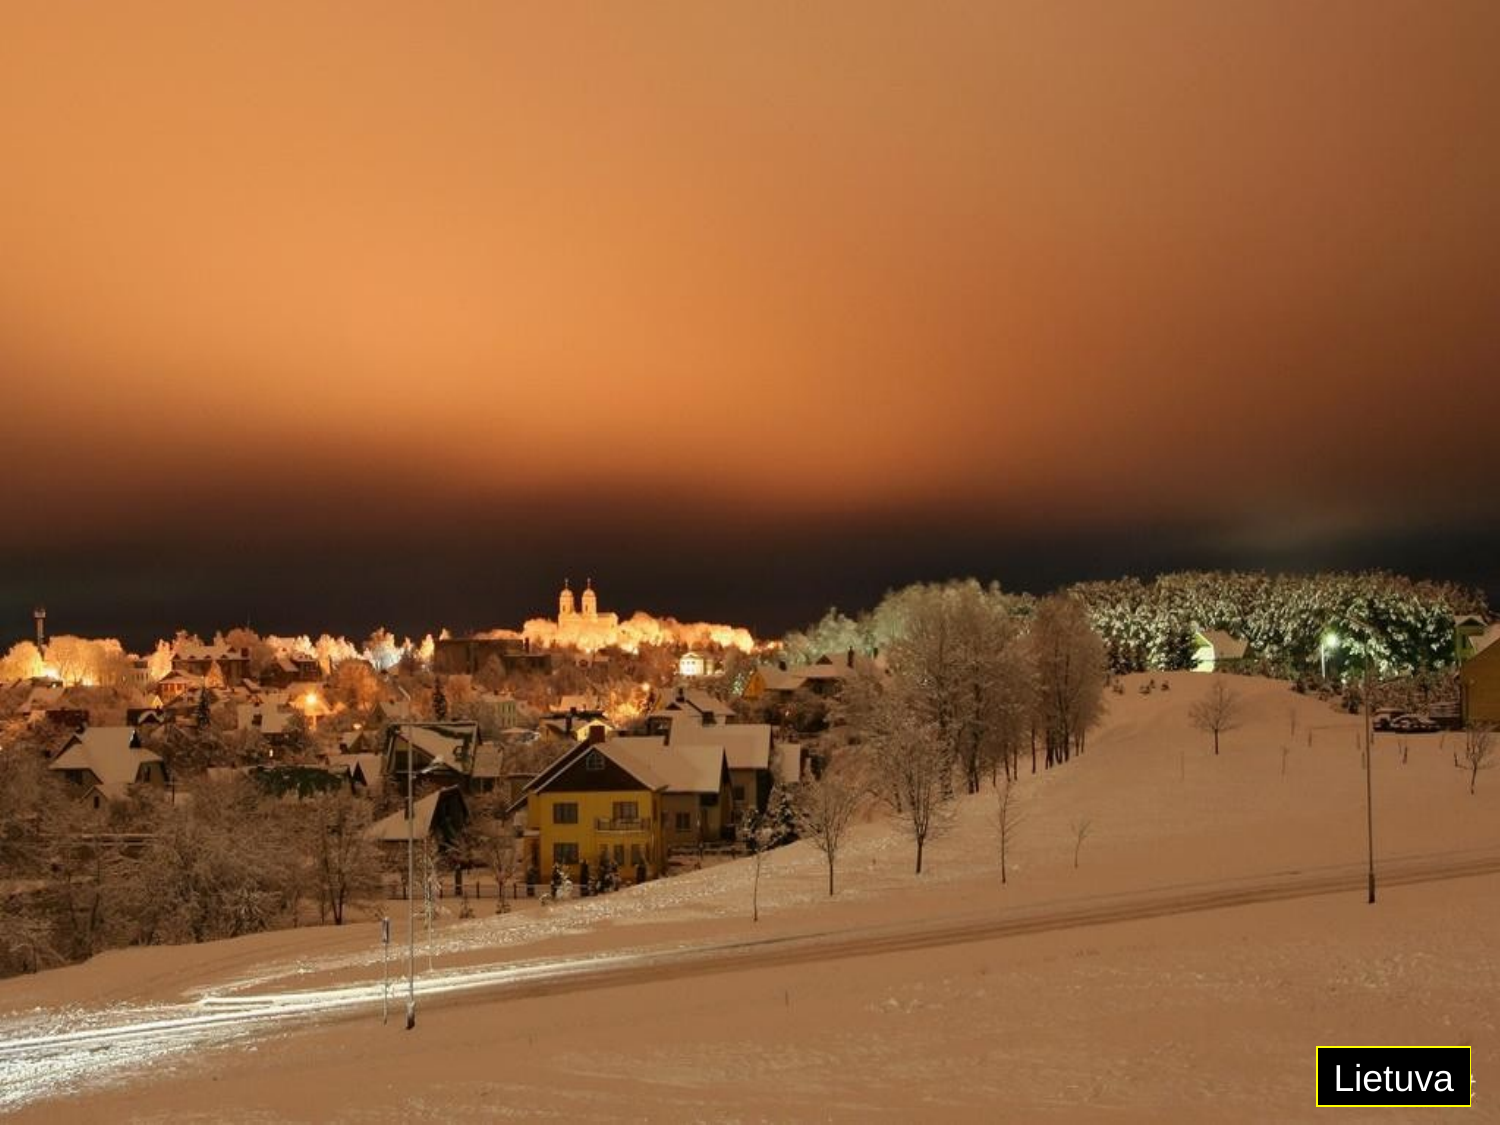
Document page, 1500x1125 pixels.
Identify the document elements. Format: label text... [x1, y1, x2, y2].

text_box Lietuva [1317, 1047, 1471, 1106]
picture [0, 0, 1500, 1125]
